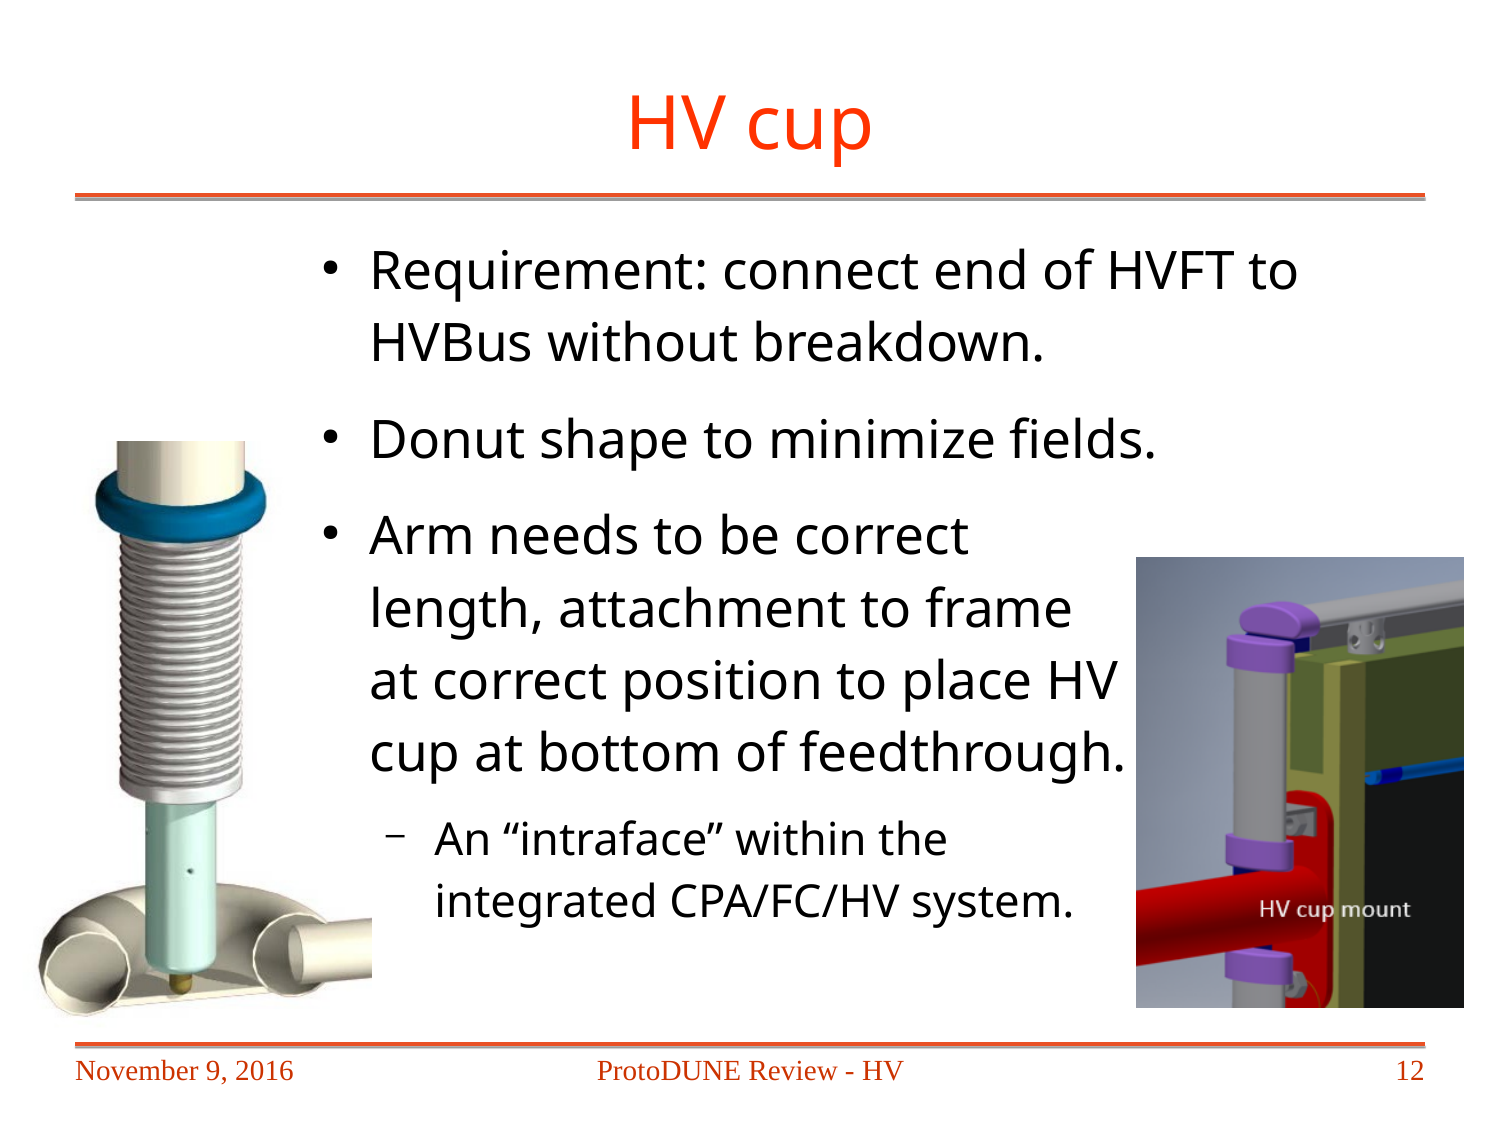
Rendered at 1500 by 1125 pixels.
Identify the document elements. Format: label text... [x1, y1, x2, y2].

picture [0, 441, 372, 1042]
title HV cup [75, 44, 1425, 196]
list Requirement: connect end of HVFT to HVBus without breakdown. Donut shape to minimize fields. Arm needs to be correct length, attachment to frame at correct position to place HV cup at bottom of feedthrough. An “intraface” within the integrated CPA/FC/HV system. [305, 232, 1320, 1002]
picture [1136, 557, 1464, 1008]
